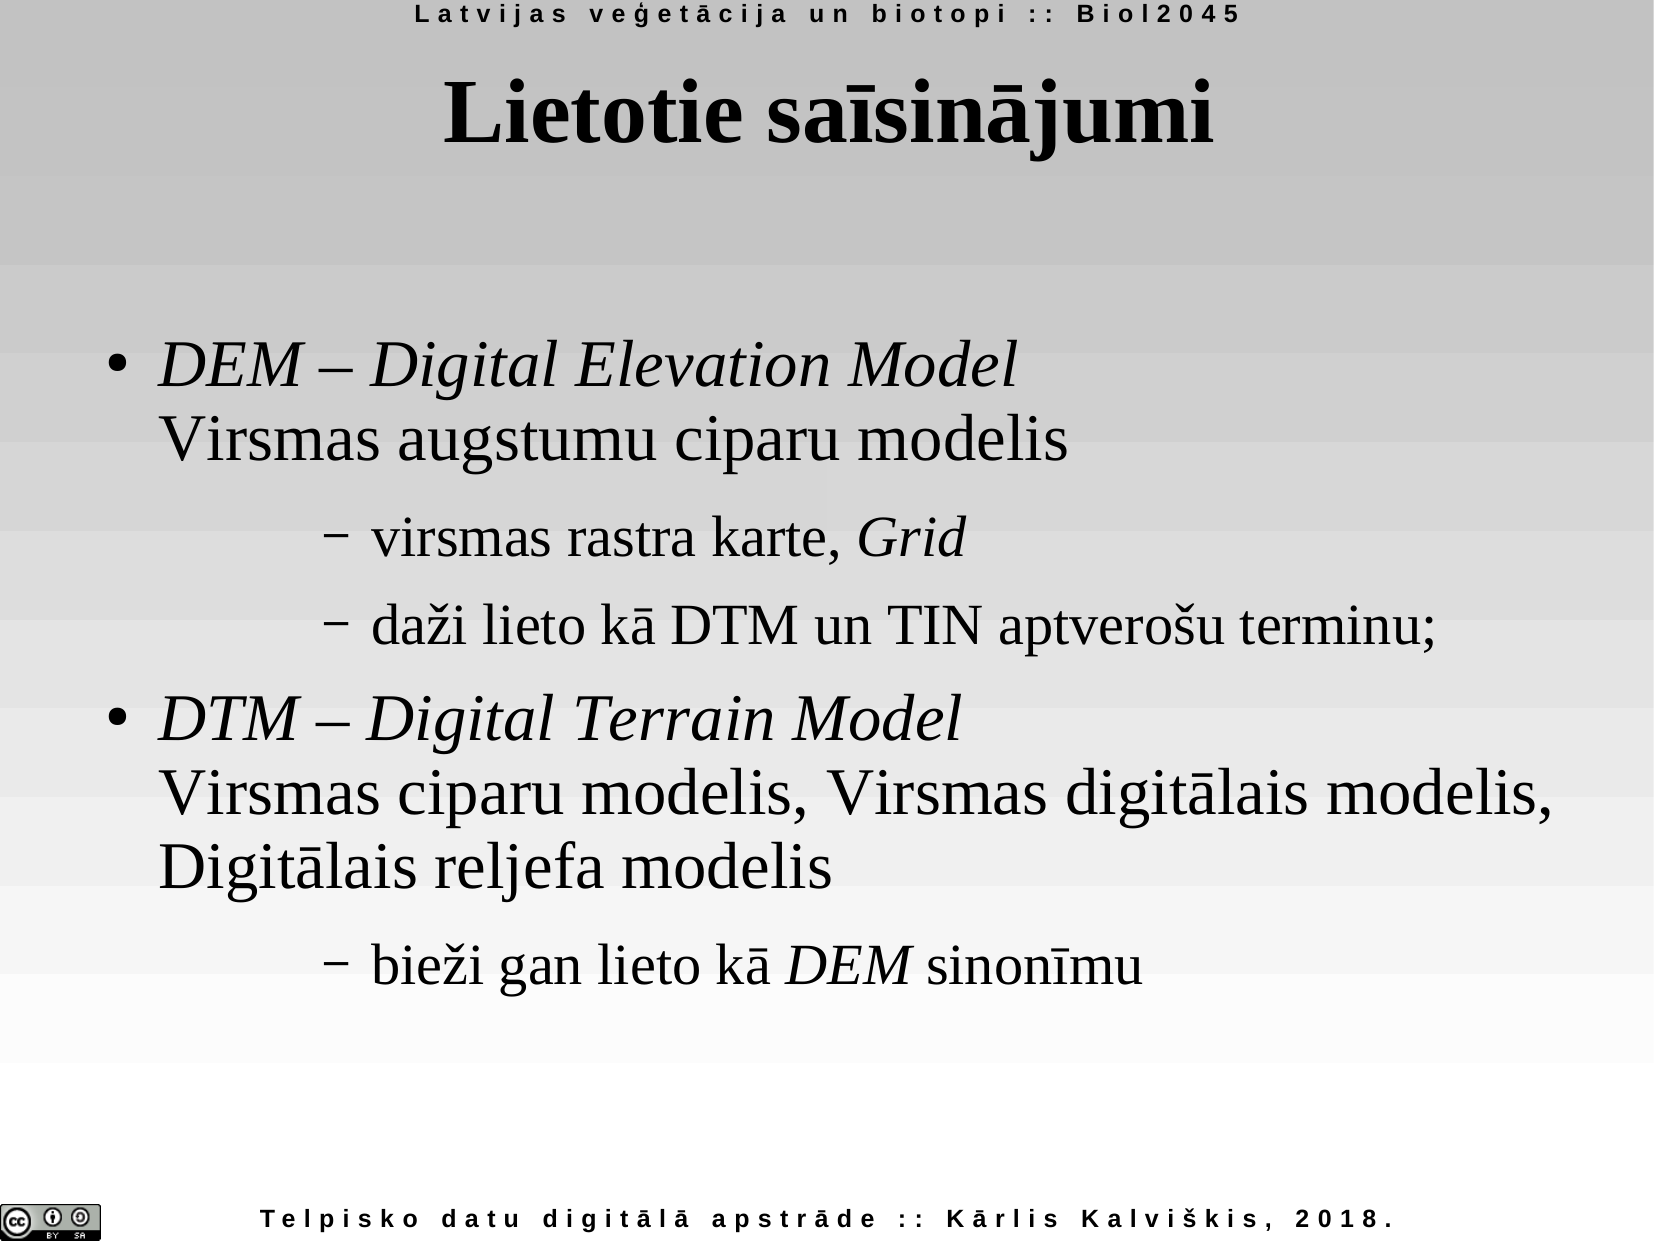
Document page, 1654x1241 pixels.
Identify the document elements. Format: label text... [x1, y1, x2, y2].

title Lietotie saīsinājumi [34, 61, 1626, 296]
picture [0, 0, 1654, 1241]
list DEM – Digital Elevation Model Virsmas augstumu ciparu modelis virsmas rastra karte, Grid daži lieto kā DTM un TIN aptverošu terminu; DTM – Digital Terrain Model Virsmas ciparu modelis, Virsmas digitālais modelis, Digitālais reljefa modelis bieži gan lieto kā DEM sinonīmu [87, 327, 1602, 1172]
